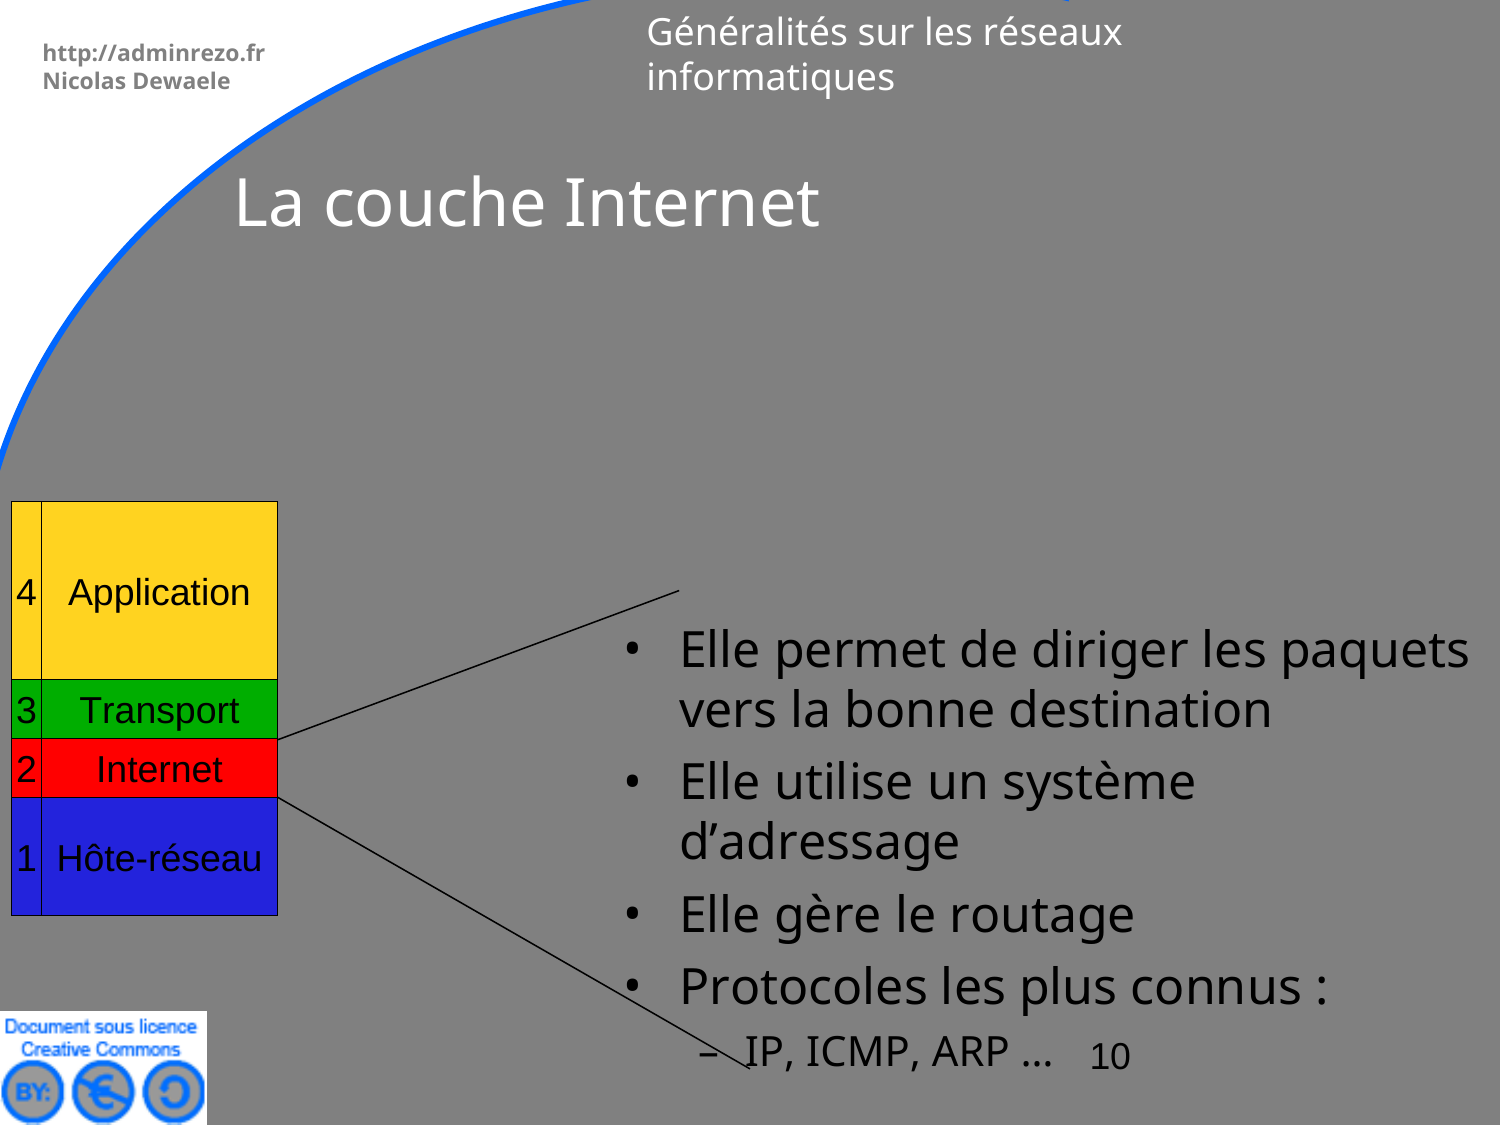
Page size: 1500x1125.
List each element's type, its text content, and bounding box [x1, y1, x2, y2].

text_box 3 [11, 679, 42, 738]
text_box 4 [11, 501, 42, 679]
picture [0, 1011, 207, 1125]
text_box Hôte-réseau [42, 797, 278, 916]
text_box Internet [42, 738, 278, 797]
text_box Application [42, 501, 278, 679]
text_box 2 [11, 738, 42, 797]
text_box Transport [42, 679, 278, 738]
title La couche Internet [218, 148, 1500, 251]
text_box 1 [11, 797, 42, 916]
list Elle permet de diriger les paquets vers la bonne destination Elle utilise un système d’adressage Elle gère le routage Protocoles les plus connus : IP, ICMP, ARP … [608, 609, 1500, 1125]
